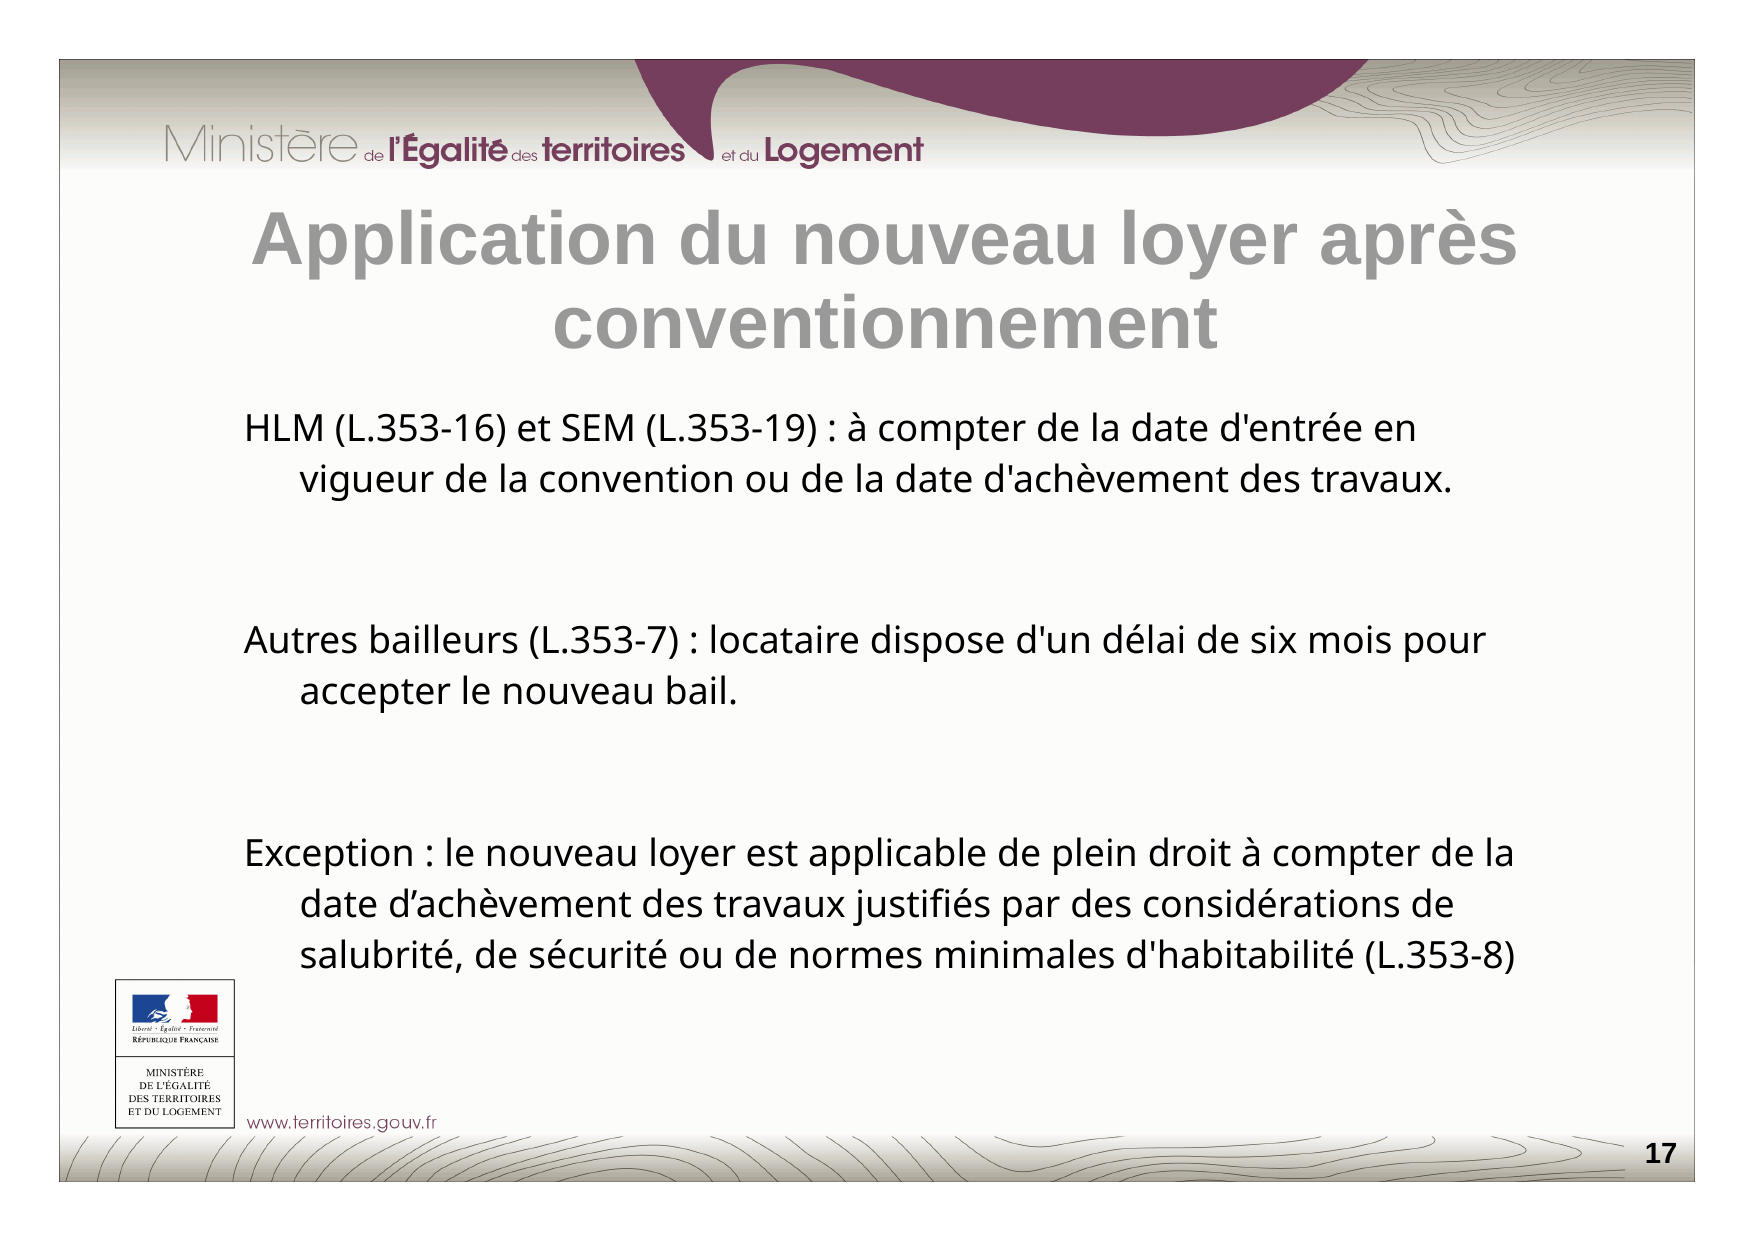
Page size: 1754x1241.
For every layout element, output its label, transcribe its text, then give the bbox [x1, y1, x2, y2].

title Application du nouveau loyer après conventionnement [149, 186, 1622, 374]
list HLM (L.353-16) et SEM (L.353-19) : à compter de la date d'entrée en vigueur de la convention ou de la date d'achèvement des travaux. Autres bailleurs (L.353-7) : locataire dispose d'un délai de six mois pour accepter le nouveau bail. Exception : le nouveau loyer est applicable de plein droit à compter de la date d’achèvement des travaux justifiés par des considérations de salubrité, de sécurité ou de normes minimales d'habitabilité (L.353-8) [243, 401, 1559, 1053]
picture [59, 59, 1695, 1182]
